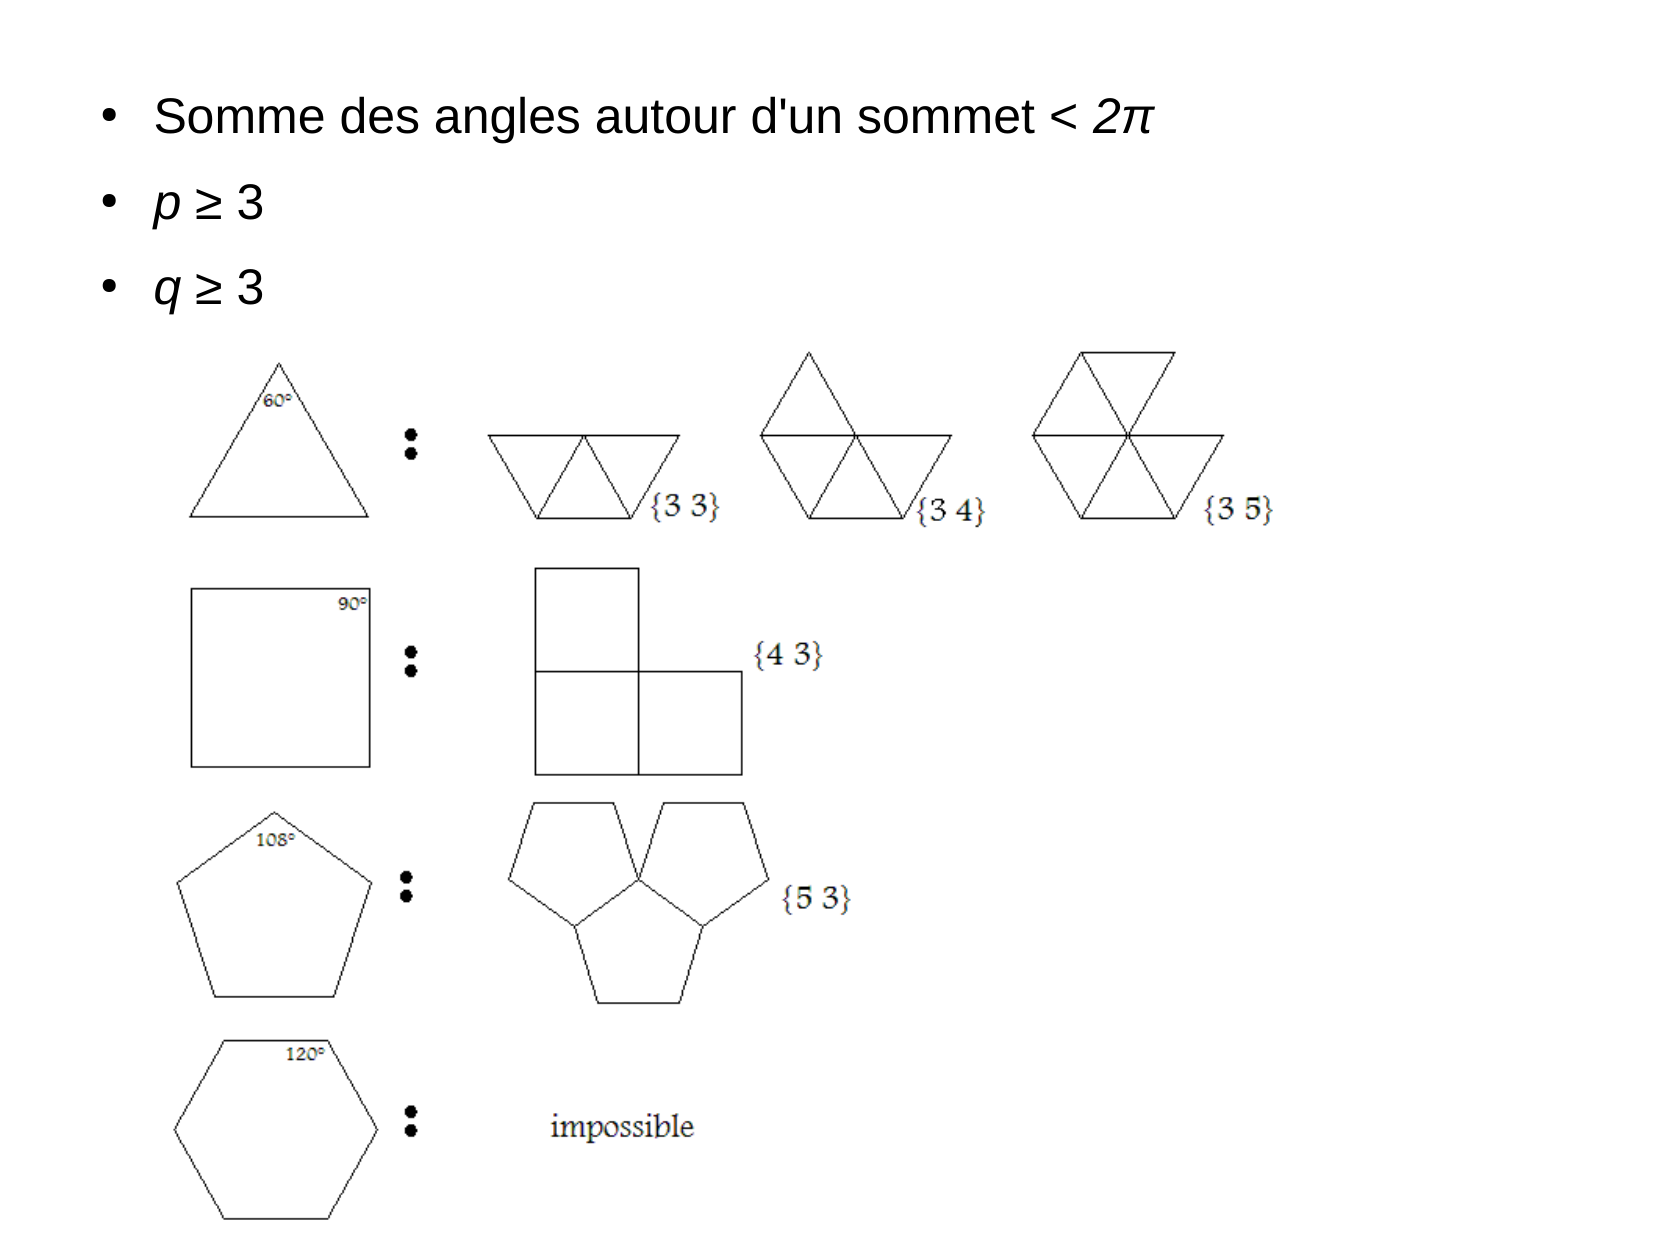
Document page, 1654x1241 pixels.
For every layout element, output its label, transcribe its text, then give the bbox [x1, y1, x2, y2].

picture [130, 349, 1276, 1241]
list Somme des angles autour d'un sommet < 2π p ≥ 3 q ≥ 3 [82, 88, 1571, 414]
